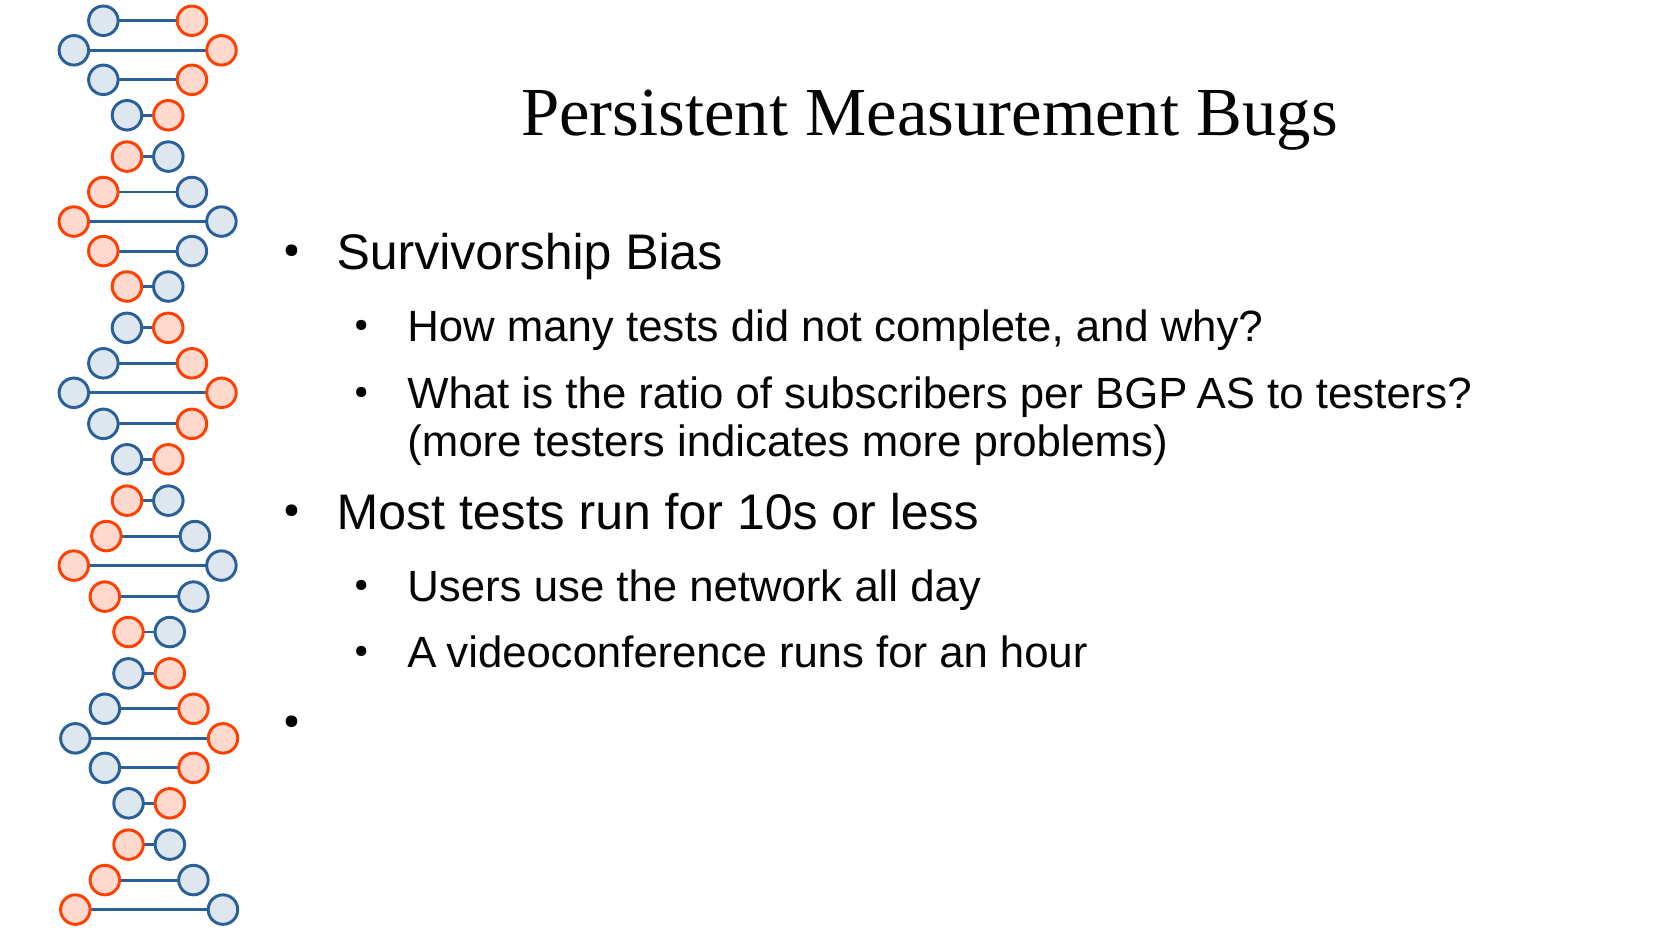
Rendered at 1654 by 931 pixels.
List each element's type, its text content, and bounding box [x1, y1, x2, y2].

list Survivorship Bias How many tests did not complete, and why? What is the ratio of subscribers per BGP AS to testers? (more testers indicates more problems) Most tests run for 10s or less Users use the network all day A videoconference runs for an hour [265, 224, 1595, 764]
title Persistent Measurement Bugs [265, 35, 1595, 189]
